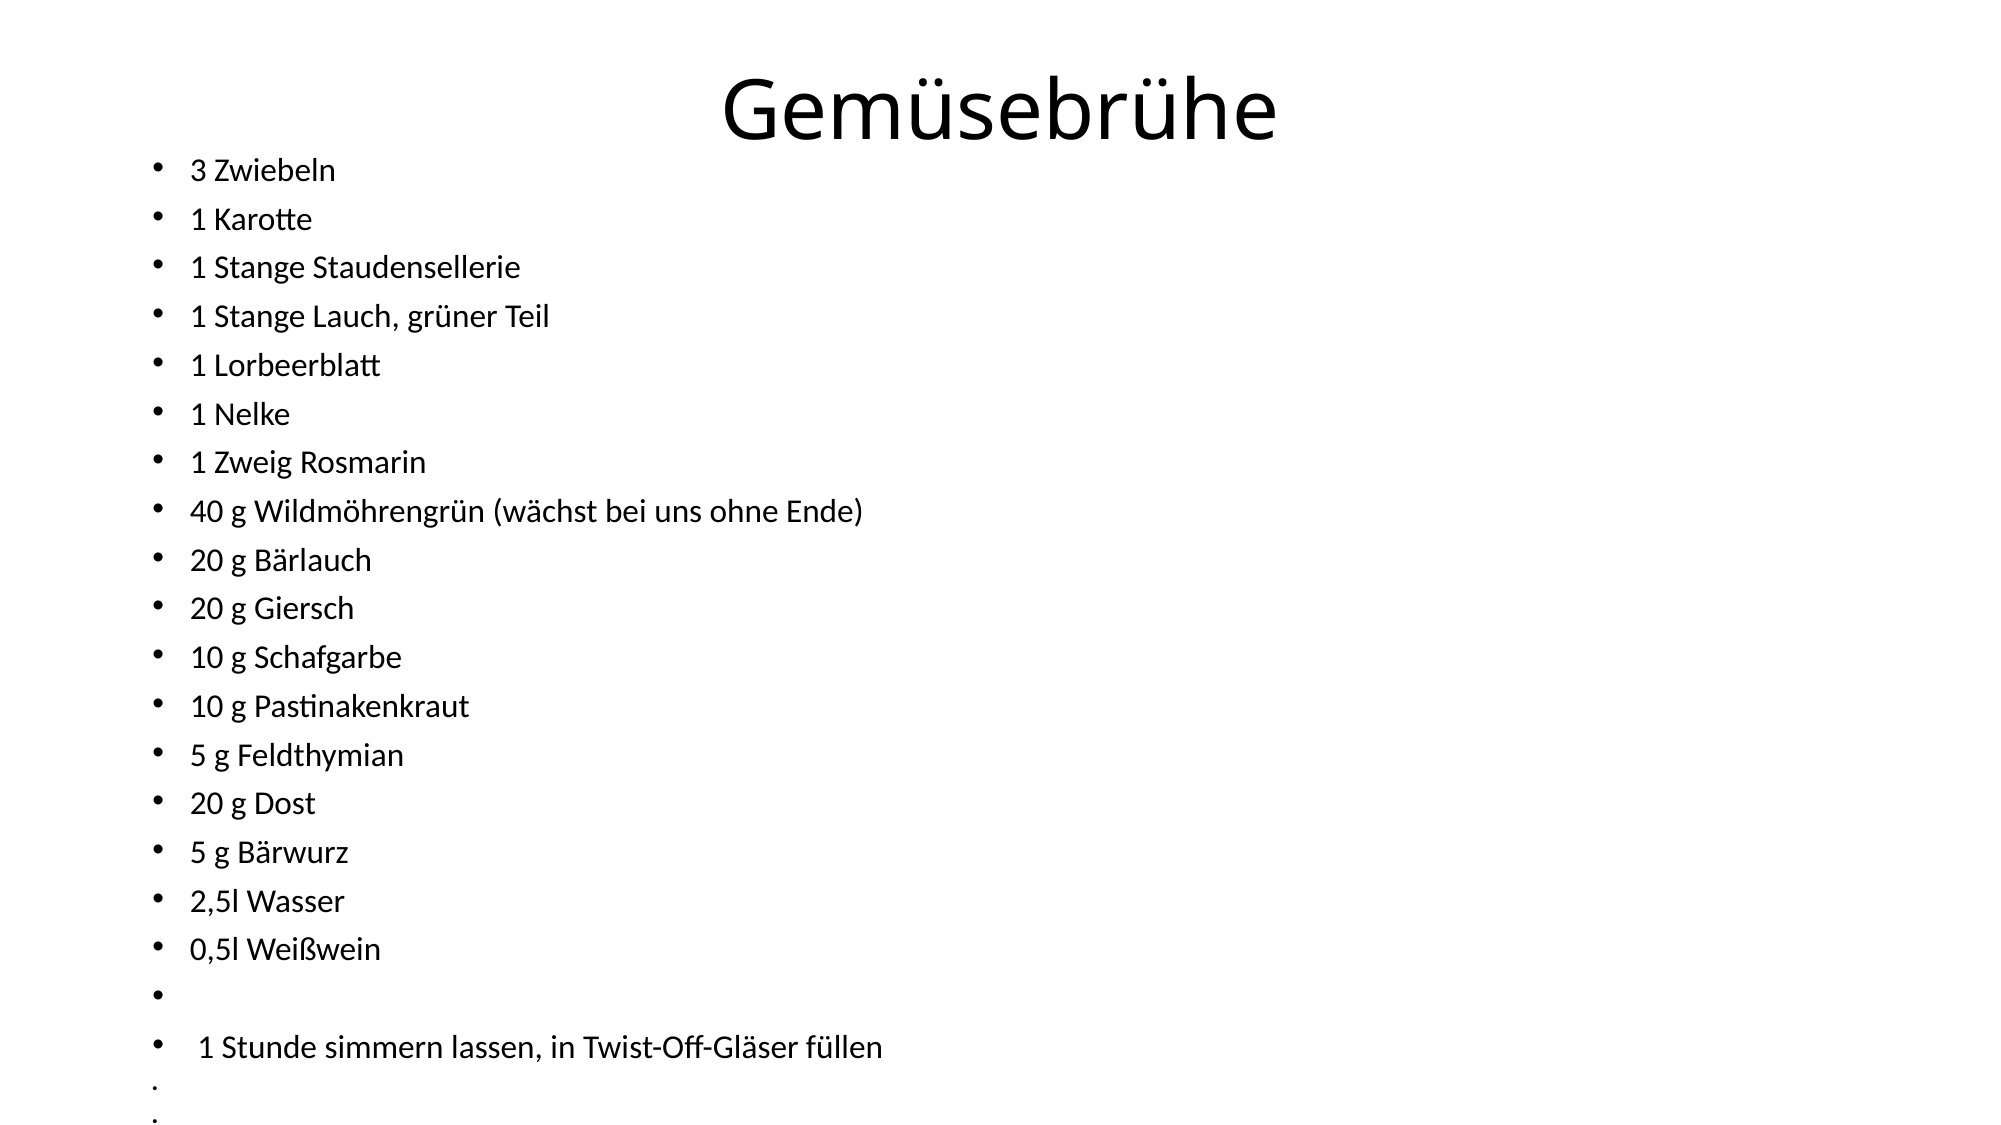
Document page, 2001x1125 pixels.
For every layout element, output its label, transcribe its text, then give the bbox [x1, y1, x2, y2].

list 3 Zwiebeln 1 Karotte 1 Stange Staudensellerie 1 Stange Lauch, grüner Teil 1 Lorbeerblatt 1 Nelke 1 Zweig Rosmarin 40 g Wildmöhrengrün (wächst bei uns ohne Ende) 20 g Bärlauch 20 g Giersch 10 g Schafgarbe 10 g Pastinakenkraut 5 g Feldthymian 20 g Dost 5 g Bärwurz 2,5l Wasser 0,5l Weißwein 1 Stunde simmern lassen, in Twist-Off-Gläser füllen [137, 151, 1863, 1125]
title Gemüsebrühe [137, 59, 1863, 151]
